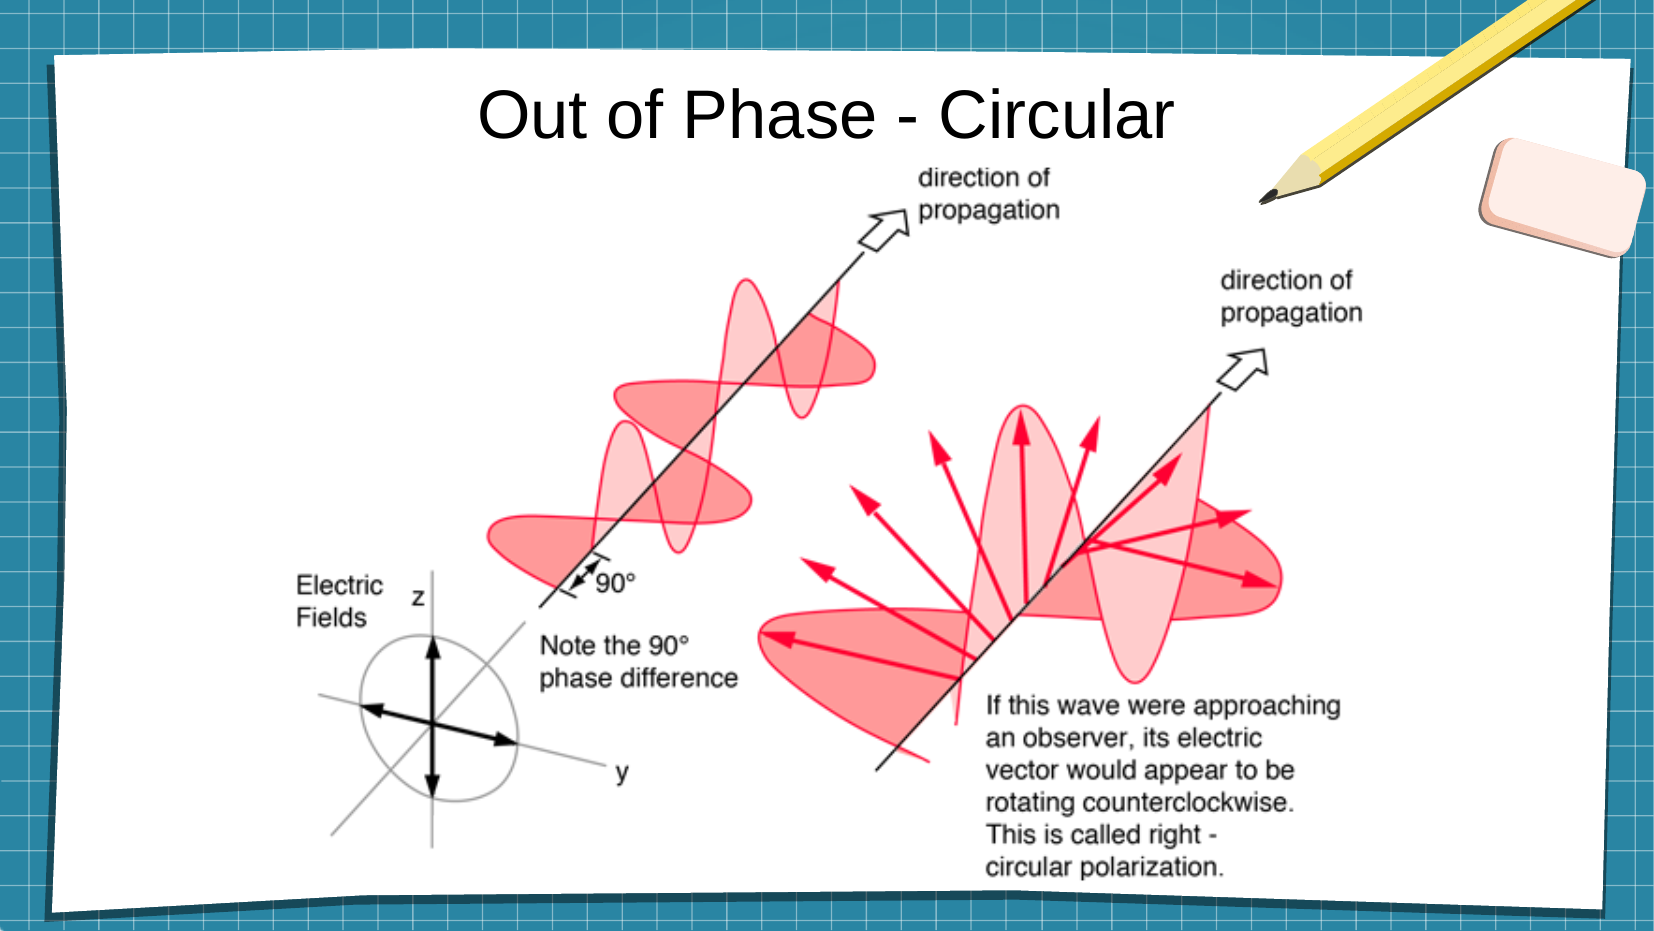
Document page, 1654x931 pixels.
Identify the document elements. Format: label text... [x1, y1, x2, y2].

title Out of Phase - Circular [82, 37, 1571, 193]
picture [262, 149, 1389, 901]
